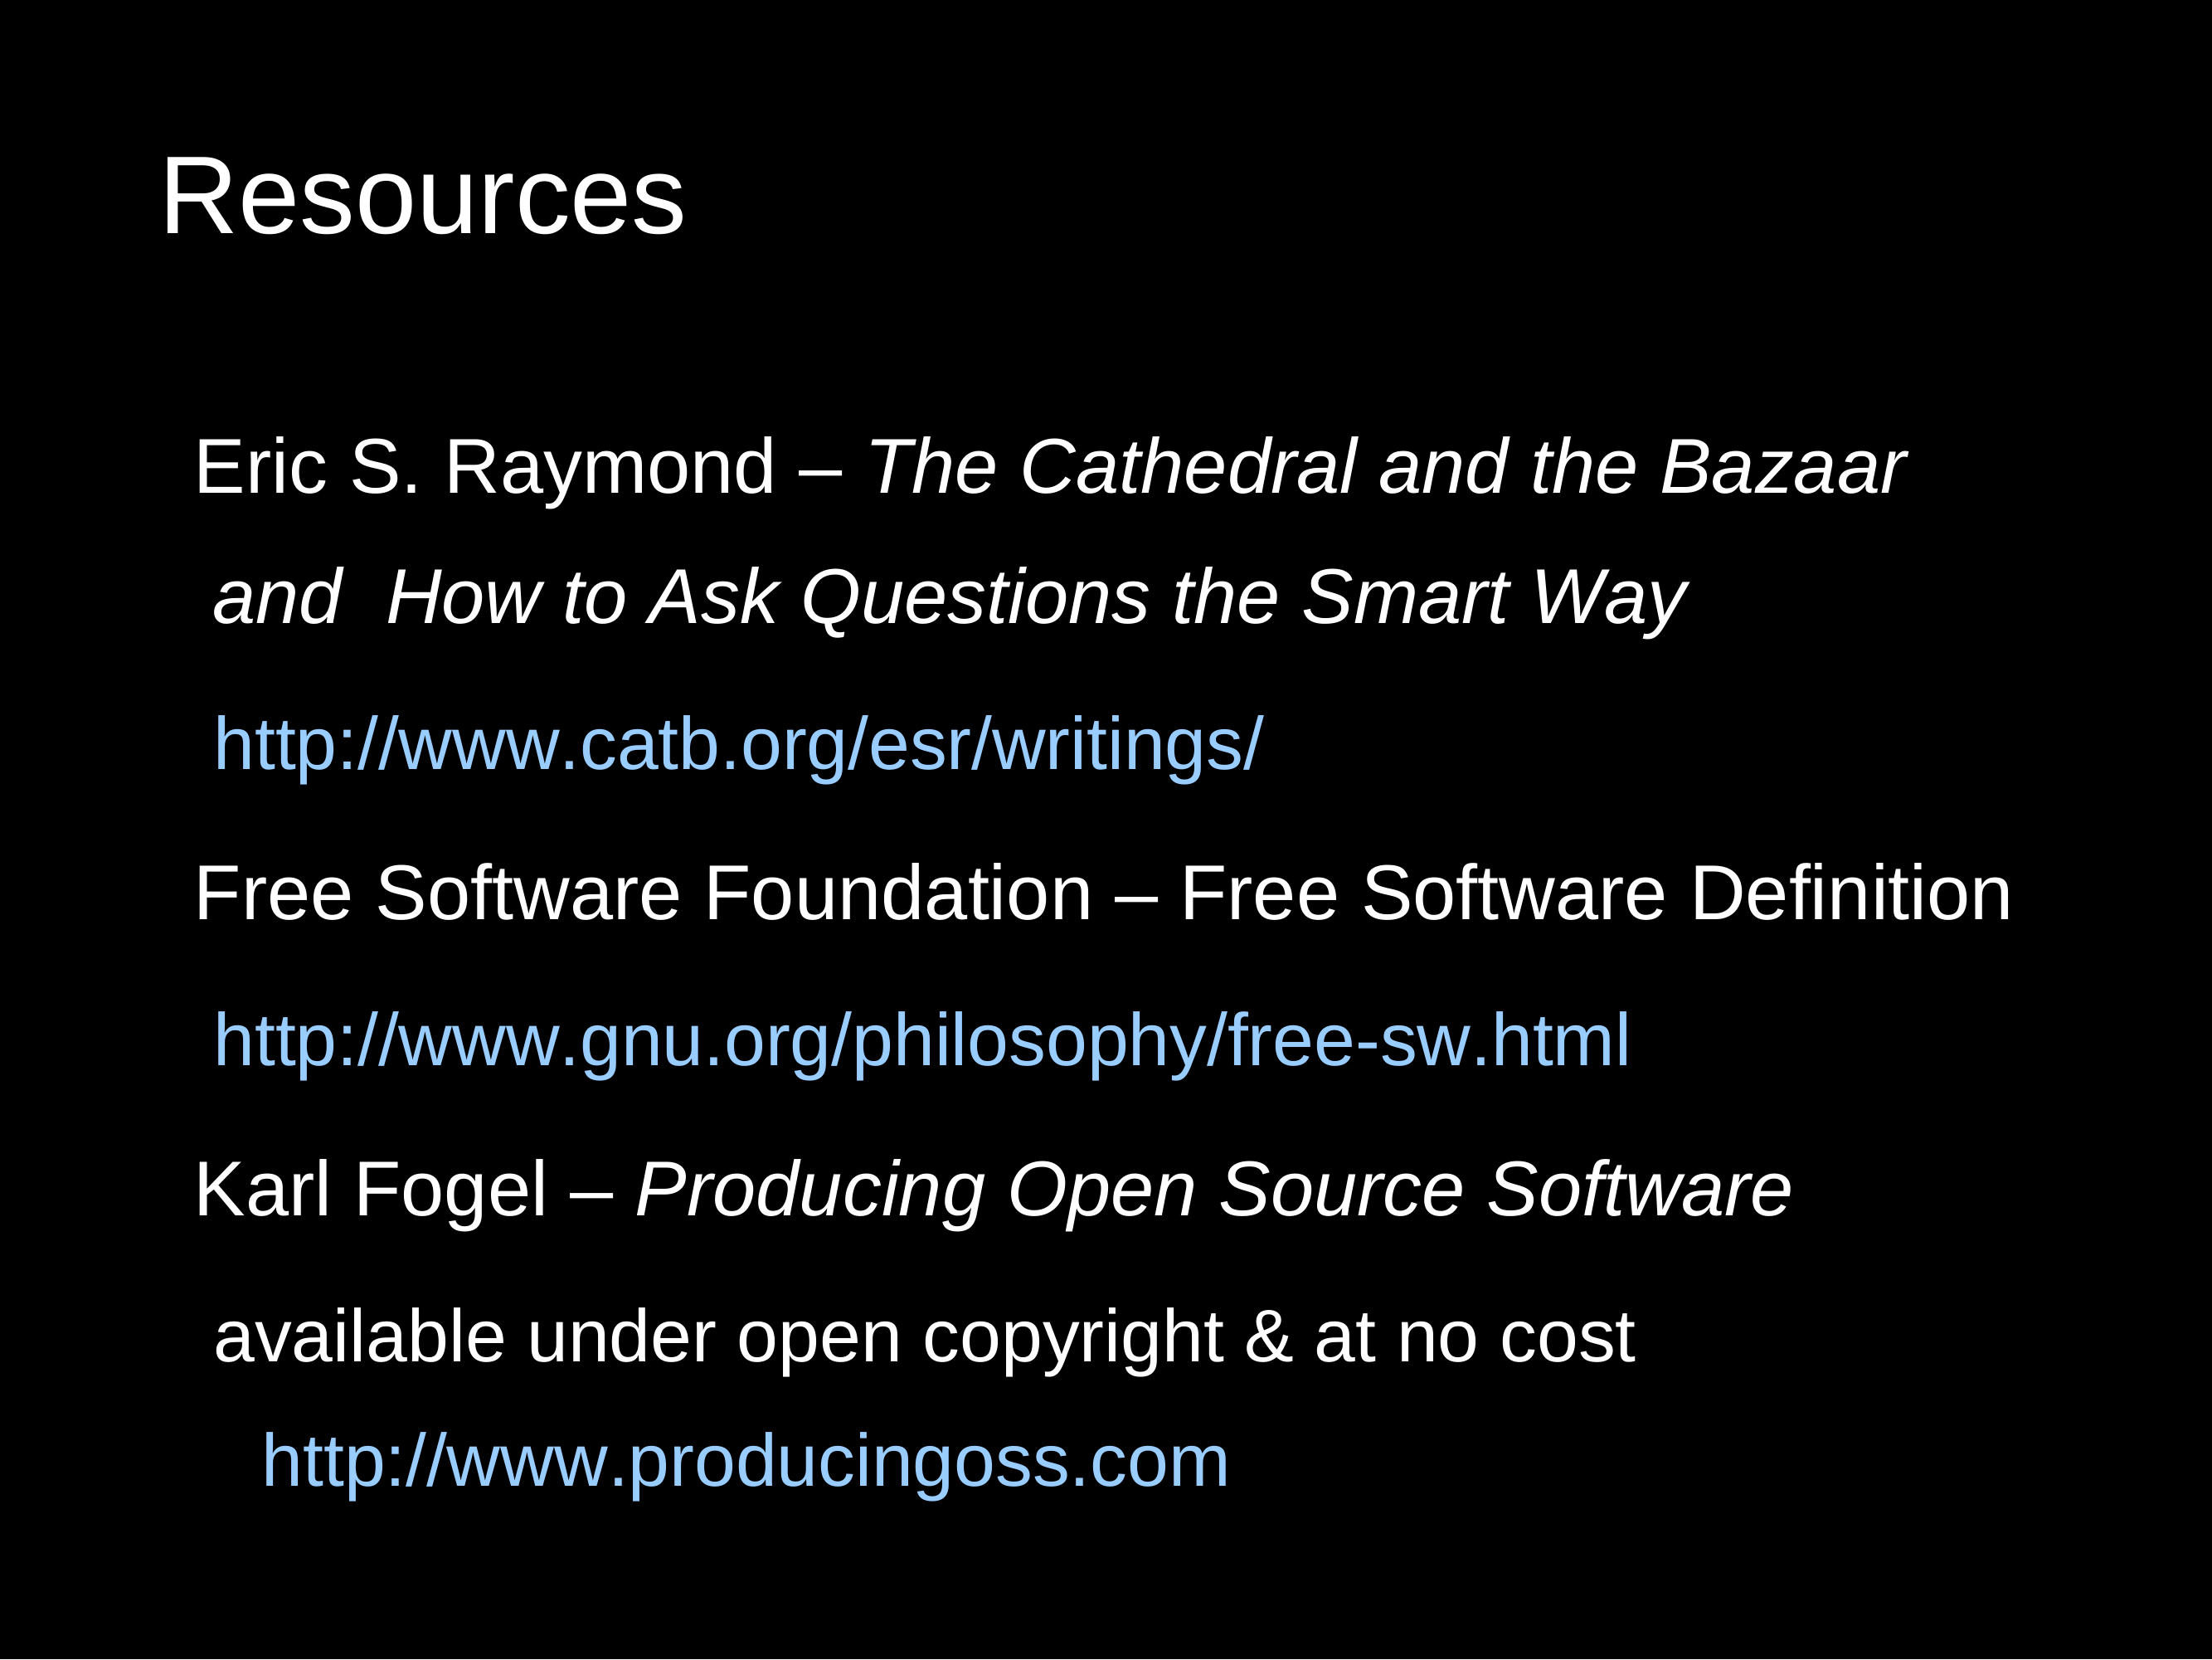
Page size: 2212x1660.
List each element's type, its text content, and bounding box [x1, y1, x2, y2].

title Resources [152, 79, 2059, 312]
list Eric S. Raymond – The Cathedral and the Bazaar and How to Ask Questions the Smart Way http://www.catb.org/esr/writings/ Free Software Foundation – Free Software Definition http://www.gnu.org/philosophy/free-sw.html Karl Fogel – Producing Open Source Software available under open copyright & at no cost http://www.producingoss.com [155, 372, 2063, 1453]
